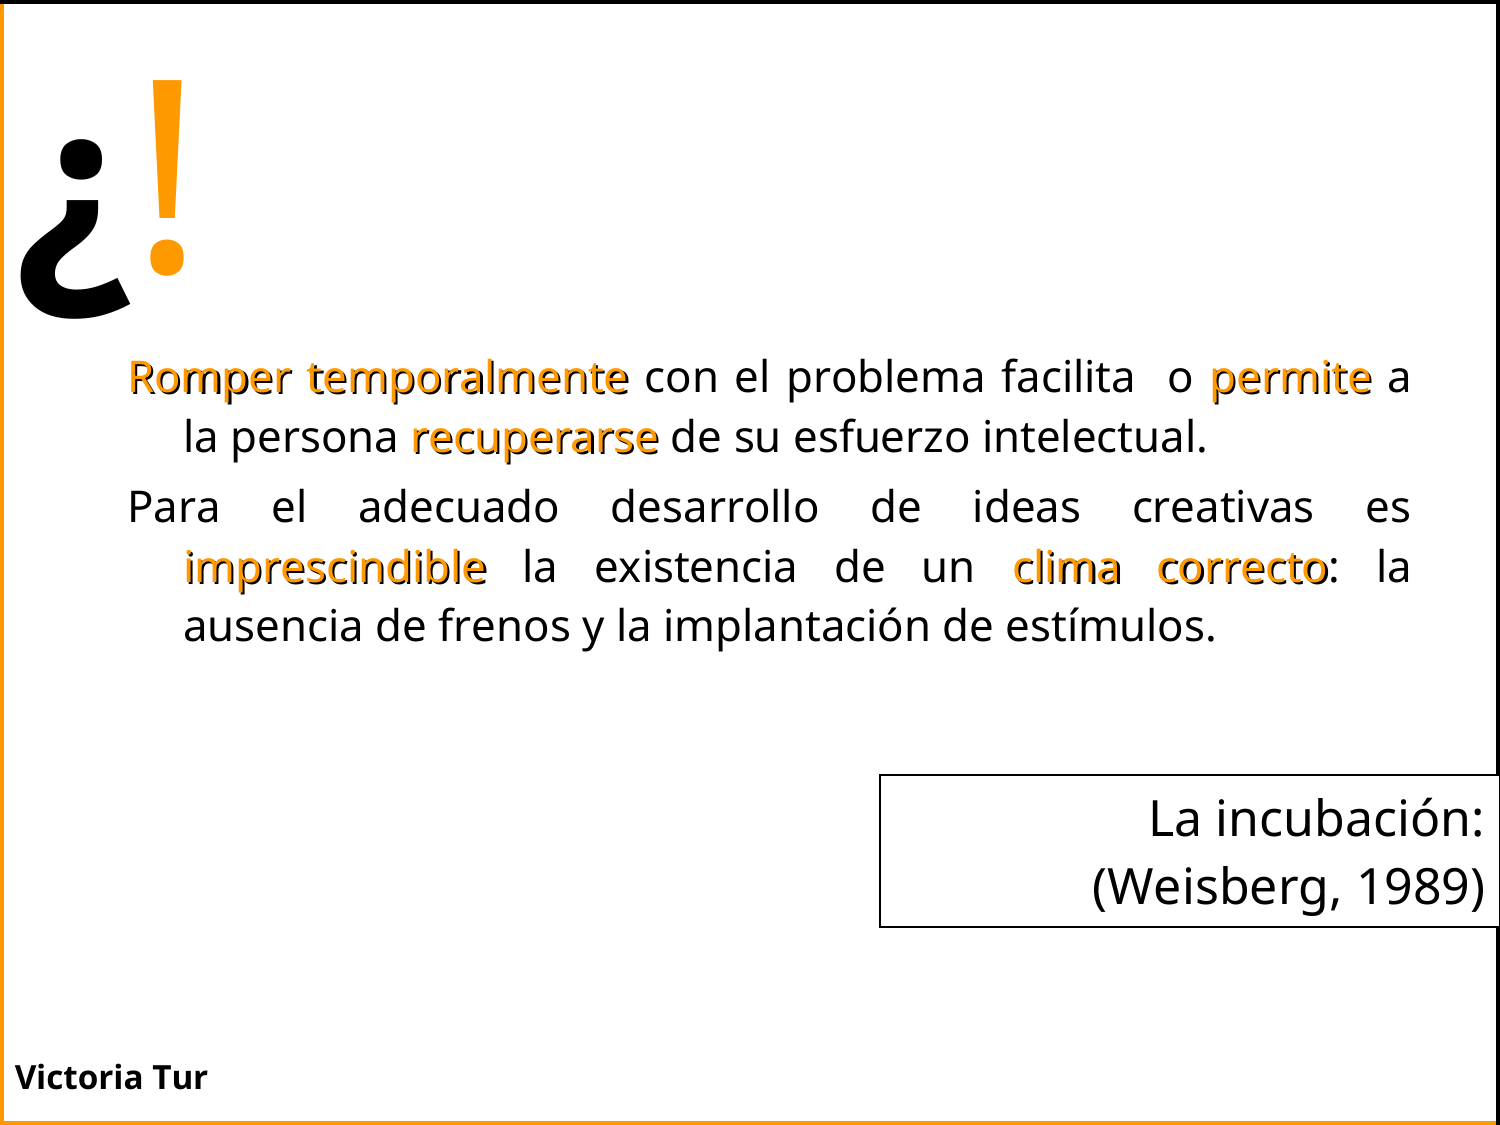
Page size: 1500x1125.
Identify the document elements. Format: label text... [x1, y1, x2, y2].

title La incubación: (Weisberg, 1989) [879, 774, 1500, 907]
list Romper temporalmente con el problema facilita o permite a la persona recuperarse de su esfuerzo intelectual. Para el adecuado desarrollo de ideas creativas es imprescindible la existencia de un clima correcto: la ausencia de frenos y la implantación de estímulos. [112, 338, 1427, 998]
